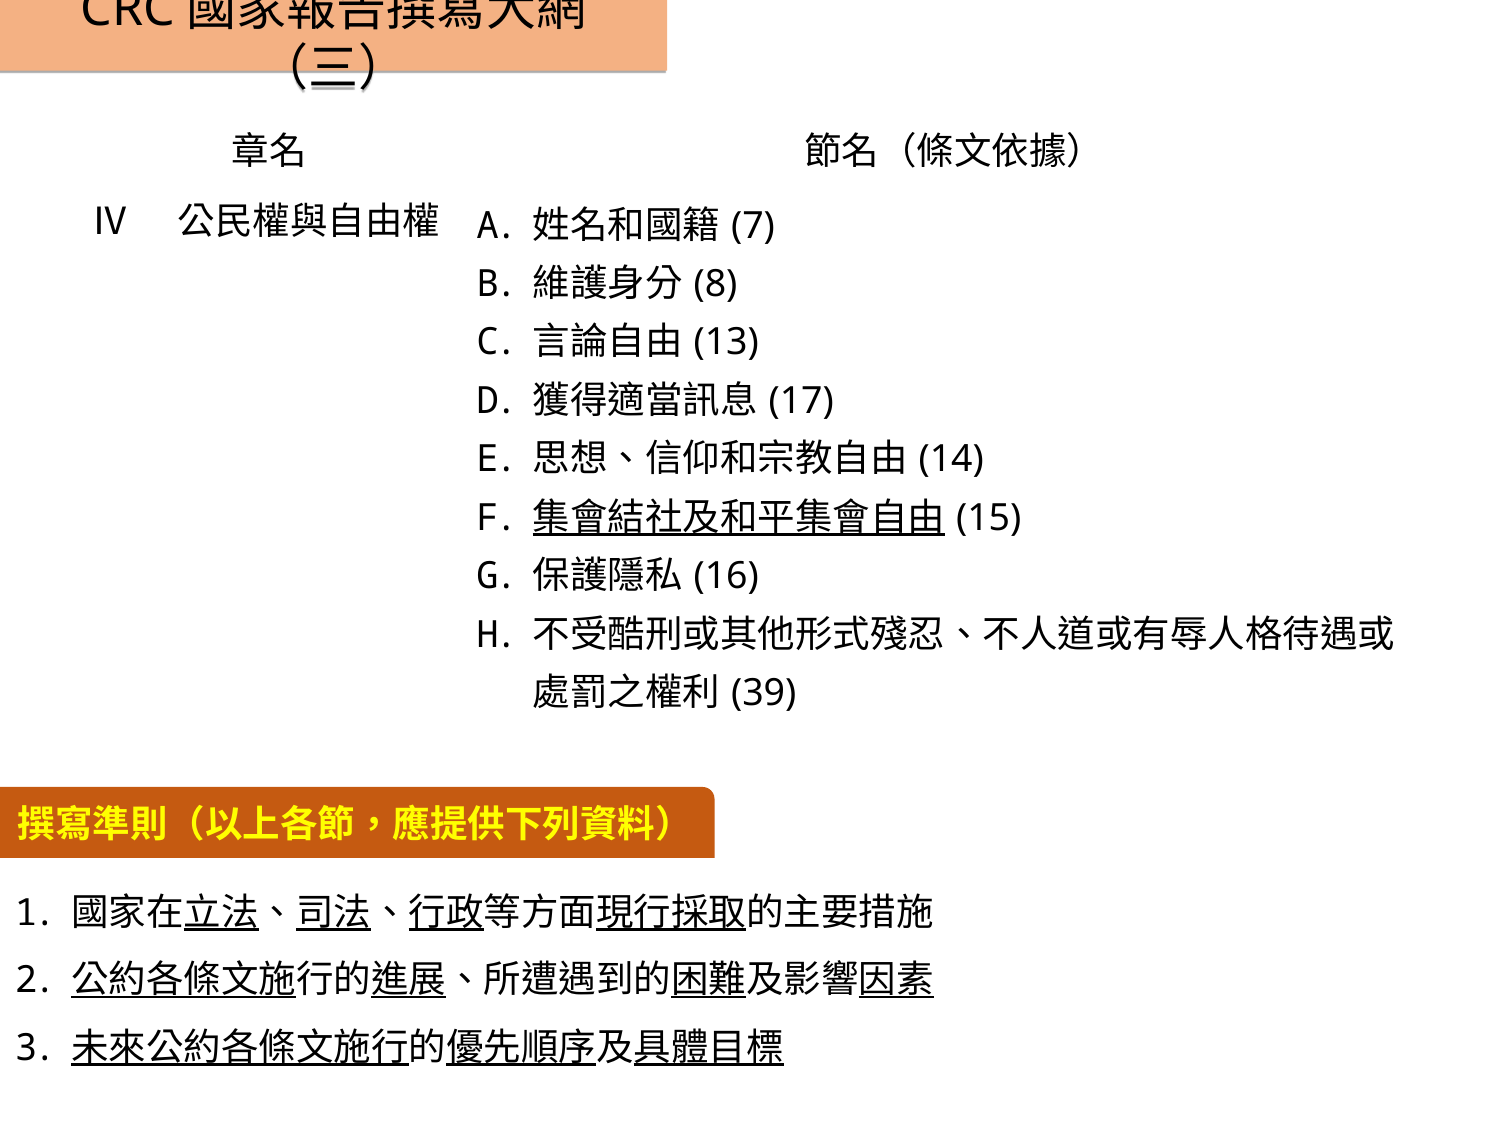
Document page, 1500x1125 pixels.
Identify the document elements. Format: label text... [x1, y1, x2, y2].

table_cell 姓名和國籍(7) 維護身分(8) 言論自由(13) 獲得適當訊息(17) 思想、信仰和宗教自由(14) 集會結社及和平集會自由(15) 保護隱私(16) 不受酷刑或其他形式殘忍、不人道或有辱人格待遇或處罰之權利(39) [461, 184, 1447, 740]
table_header 章名 [77, 114, 461, 184]
text_box 撰寫準則（以上各節，應提供下列資料） [0, 786, 715, 858]
text_box CRC國家報告撰寫大網（三） [0, 0, 668, 71]
table_cell Ⅳ 公民權與自由權 [77, 184, 461, 740]
text_box CRC國家報告撰寫大網（三） [194, 0, 228, 23]
text_box 國家在立法、司法、行政等方面現行採取的主要措施 公約各條文施行的進展、所遭遇到的困難及影響因素 未來公約各條文施行的優先順序及具體目標 [0, 857, 1500, 1076]
table_header 節名（條文依據） [461, 114, 1447, 184]
